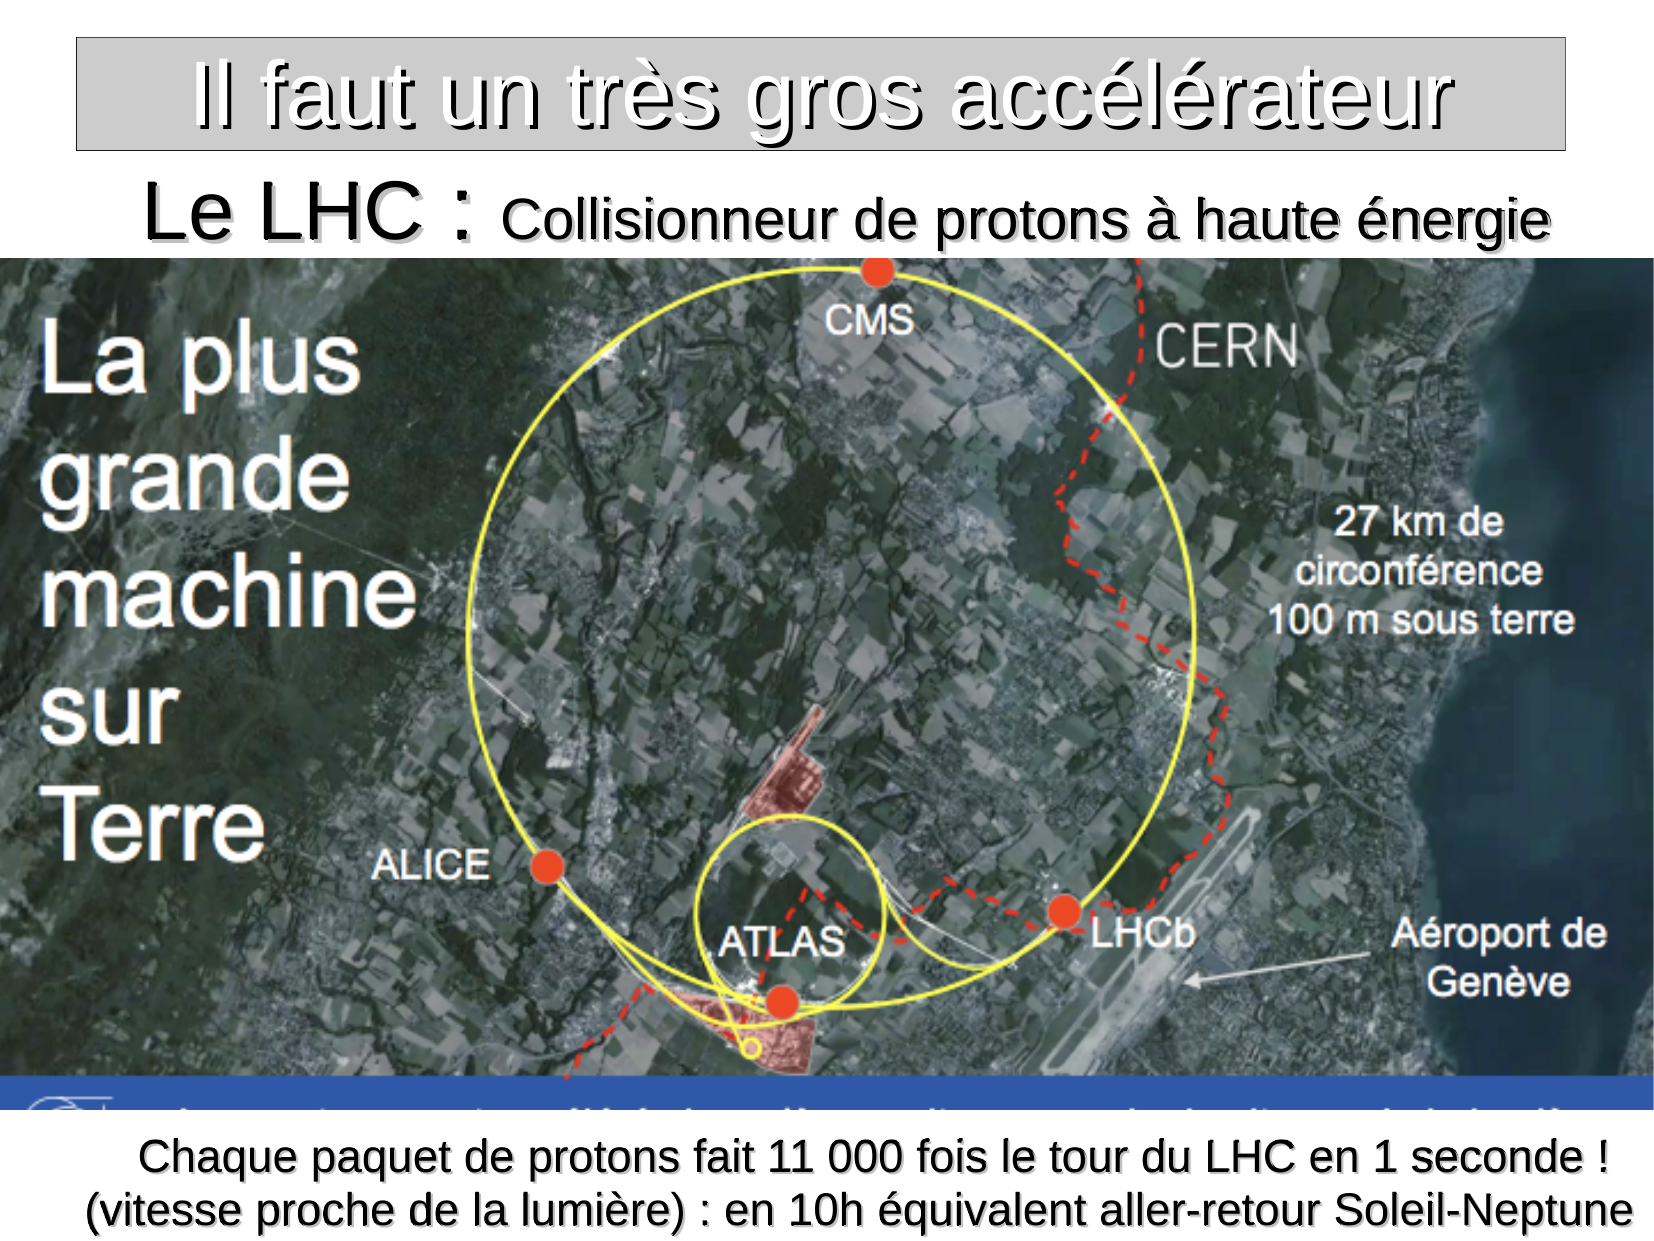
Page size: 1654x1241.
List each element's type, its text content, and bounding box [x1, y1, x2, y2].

text_box Chaque paquet de protons fait 11 000 fois le tour du LHC en 1 seconde ! (vitesse proche de la lumière) : en 10h équivalent aller-retour Soleil-Neptune [78, 1109, 1654, 1241]
title Il faut un très gros accélérateur [76, 37, 1565, 140]
text_box Le LHC : Collisionneur de protons à haute énergie [60, 140, 1636, 276]
picture [0, 258, 1654, 1110]
